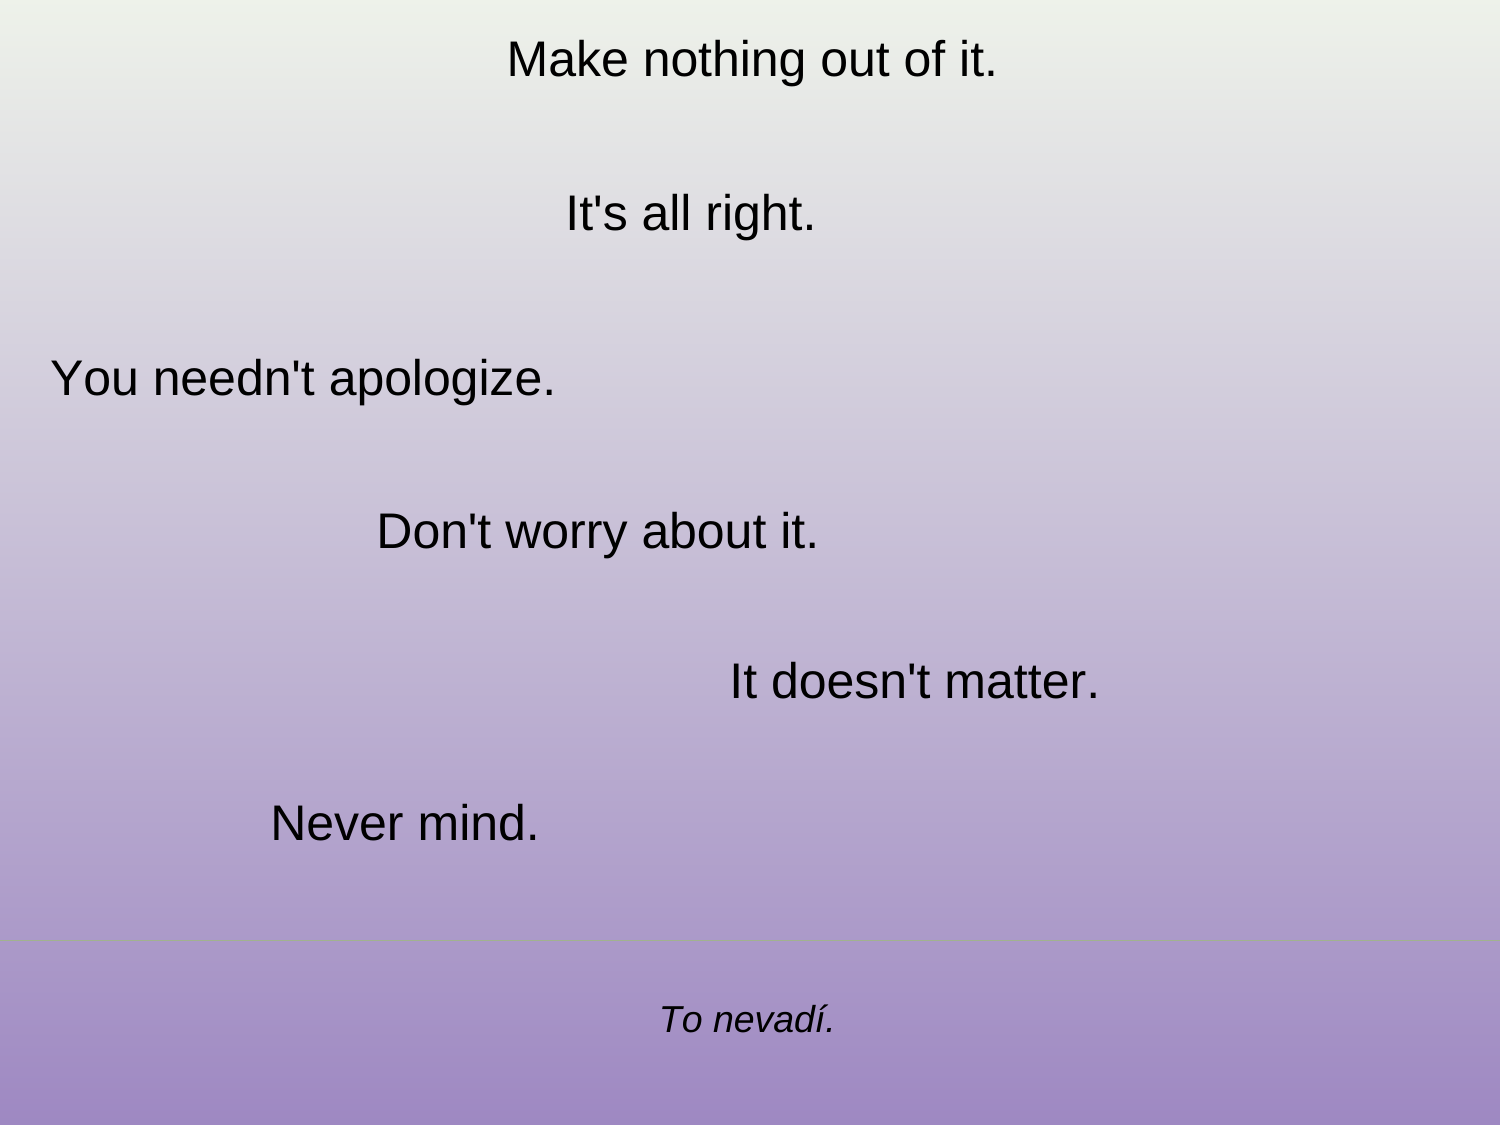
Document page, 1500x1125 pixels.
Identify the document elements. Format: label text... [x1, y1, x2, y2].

text_box Make nothing out of it. [5, 18, 1500, 95]
text_box You needn't apologize. [35, 337, 1500, 414]
text_box It doesn't matter. [714, 640, 1217, 716]
text_box It's all right. [550, 172, 832, 249]
text_box Never mind. [255, 782, 555, 858]
text_box To nevadí. [644, 987, 851, 1049]
text_box Don't worry about it. [361, 491, 835, 567]
